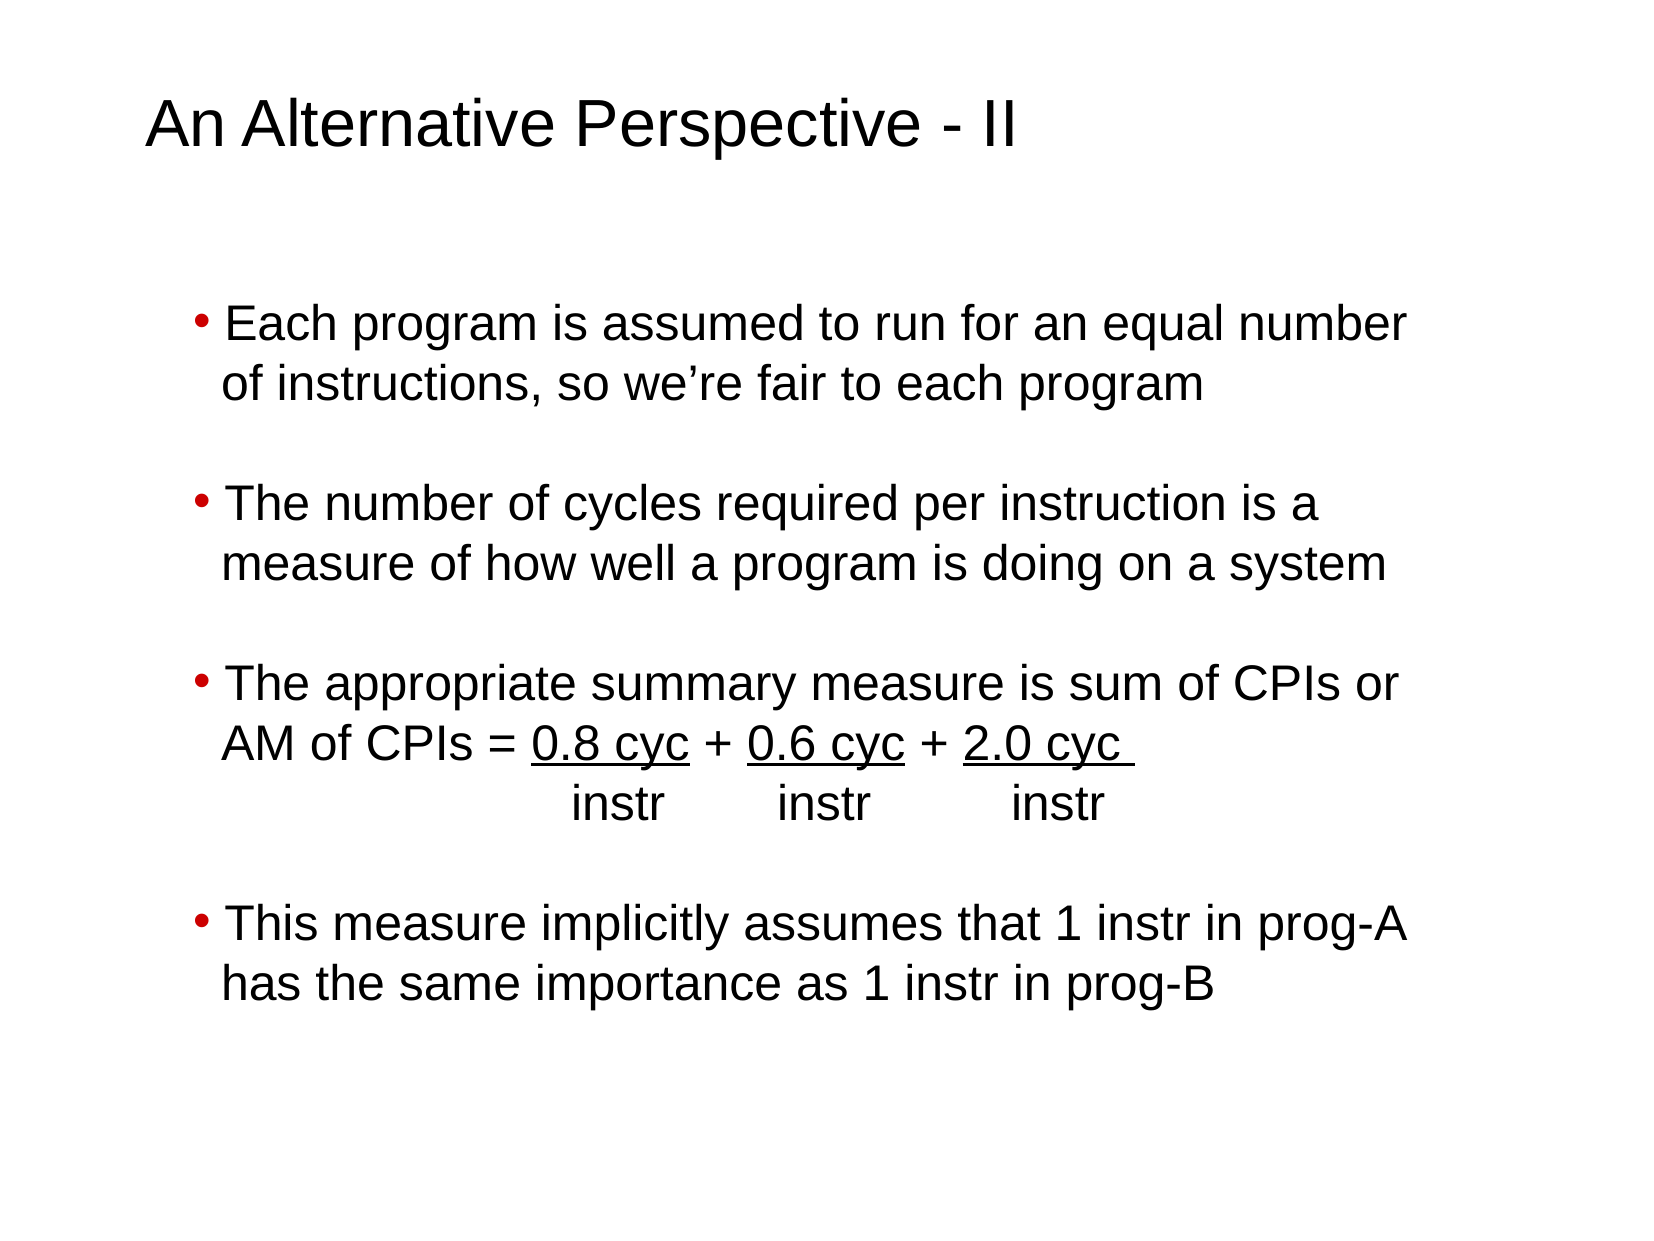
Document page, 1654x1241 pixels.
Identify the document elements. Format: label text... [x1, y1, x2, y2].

text_box Each program is assumed to run for an equal number of instructions, so we’re fair to each program The number of cycles required per instruction is a measure of how well a program is doing on a system The appropriate summary measure is sum of CPIs or AM of CPIs = 0.8 cyc + 0.6 cyc + 2.0 cyc instr instr instr This measure implicitly assumes that 1 instr in prog-A has the same importance as 1 instr in prog-B [178, 282, 1438, 1079]
text_box An Alternative Perspective - II [130, 71, 1035, 168]
